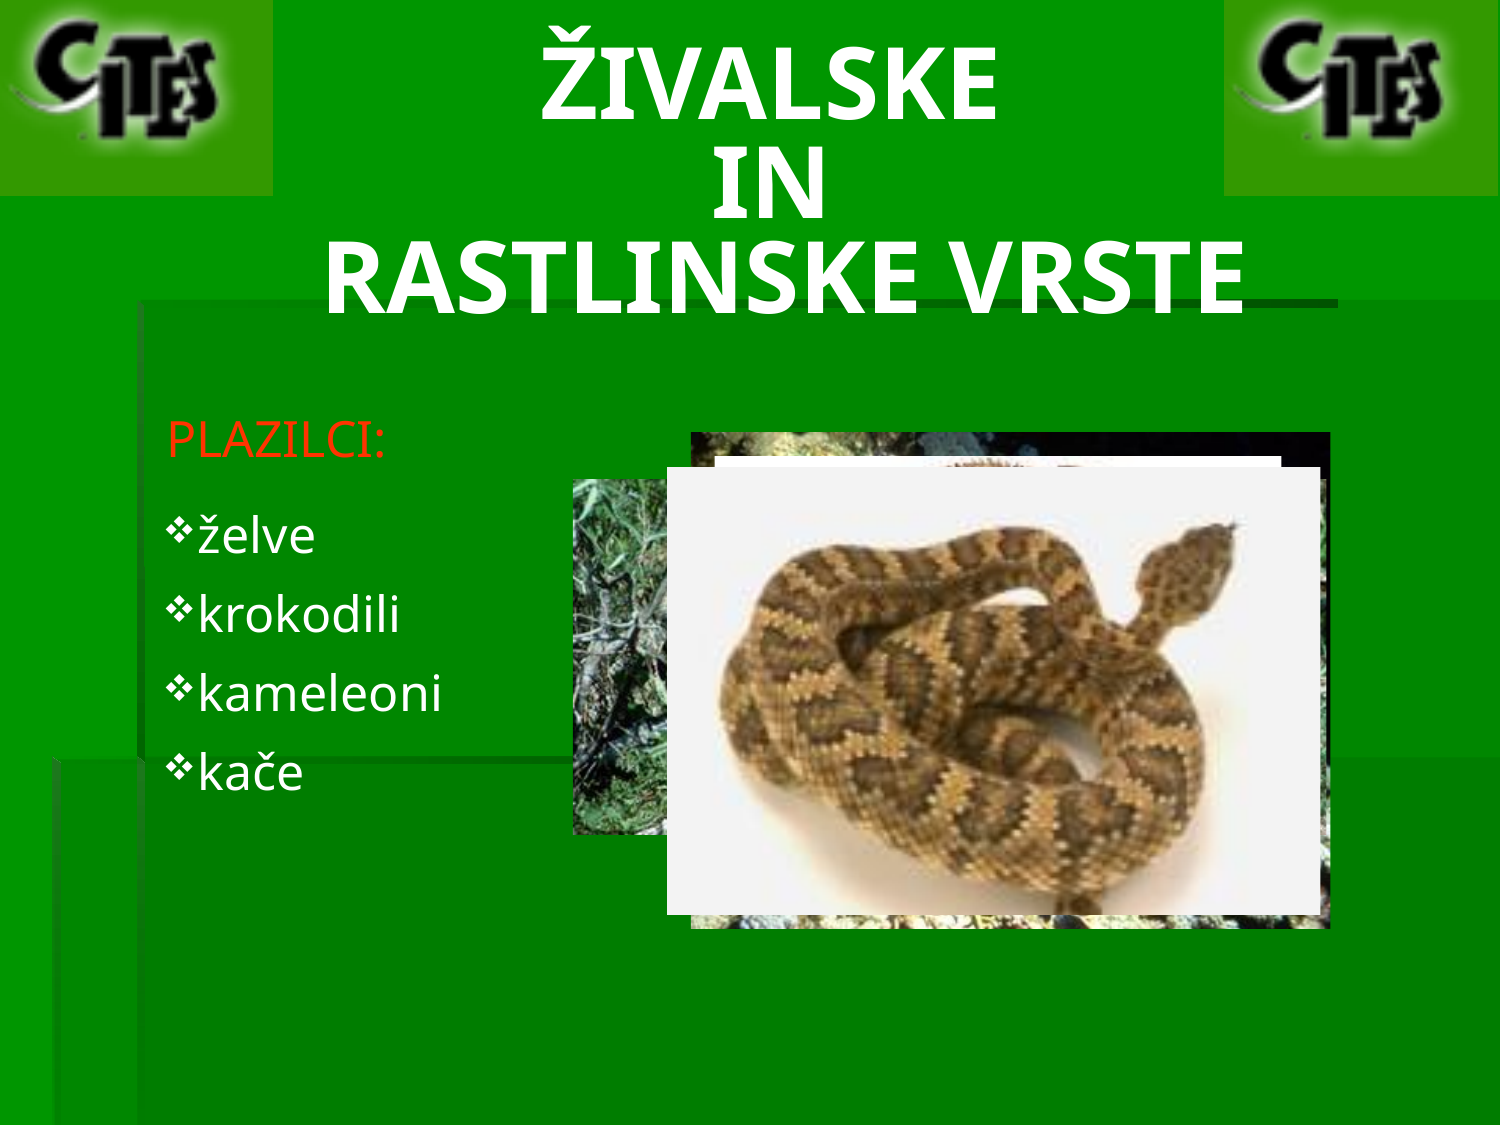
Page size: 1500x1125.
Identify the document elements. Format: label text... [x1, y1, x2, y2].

picture [572, 432, 1331, 929]
picture [1410, 0, 1498, 196]
text_box želve krokodili kameleoni kače [147, 503, 572, 810]
picture [0, 0, 159, 196]
text_box PLAZILCI: [151, 394, 403, 475]
text_box ŽIVALSKE IN RASTLINSKE VRSTE [159, 0, 1410, 331]
